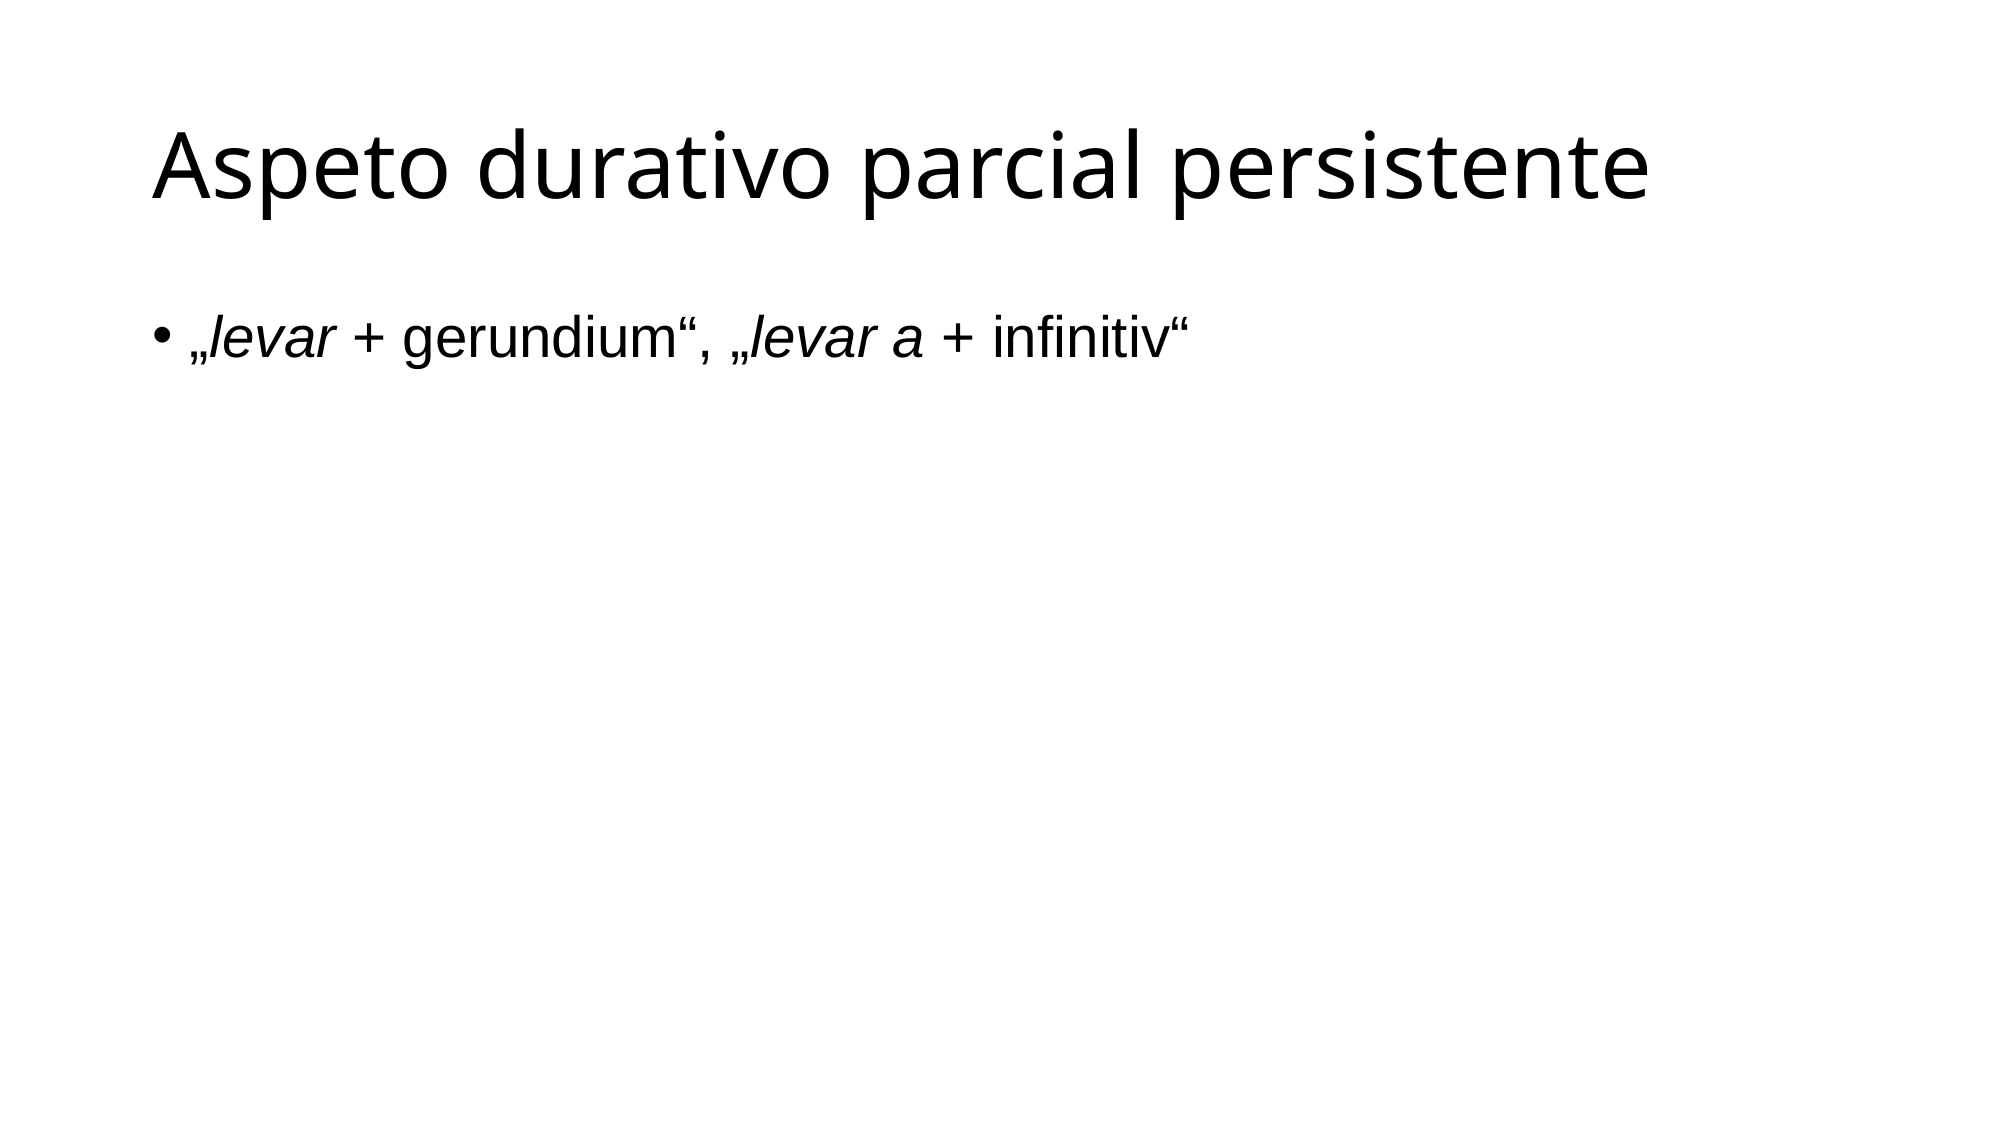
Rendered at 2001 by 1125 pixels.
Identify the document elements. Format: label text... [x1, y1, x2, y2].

title Aspeto durativo parcial persistente [137, 59, 1863, 278]
list „levar + gerundium“, „levar a + infinitiv“ [137, 299, 1863, 1014]
